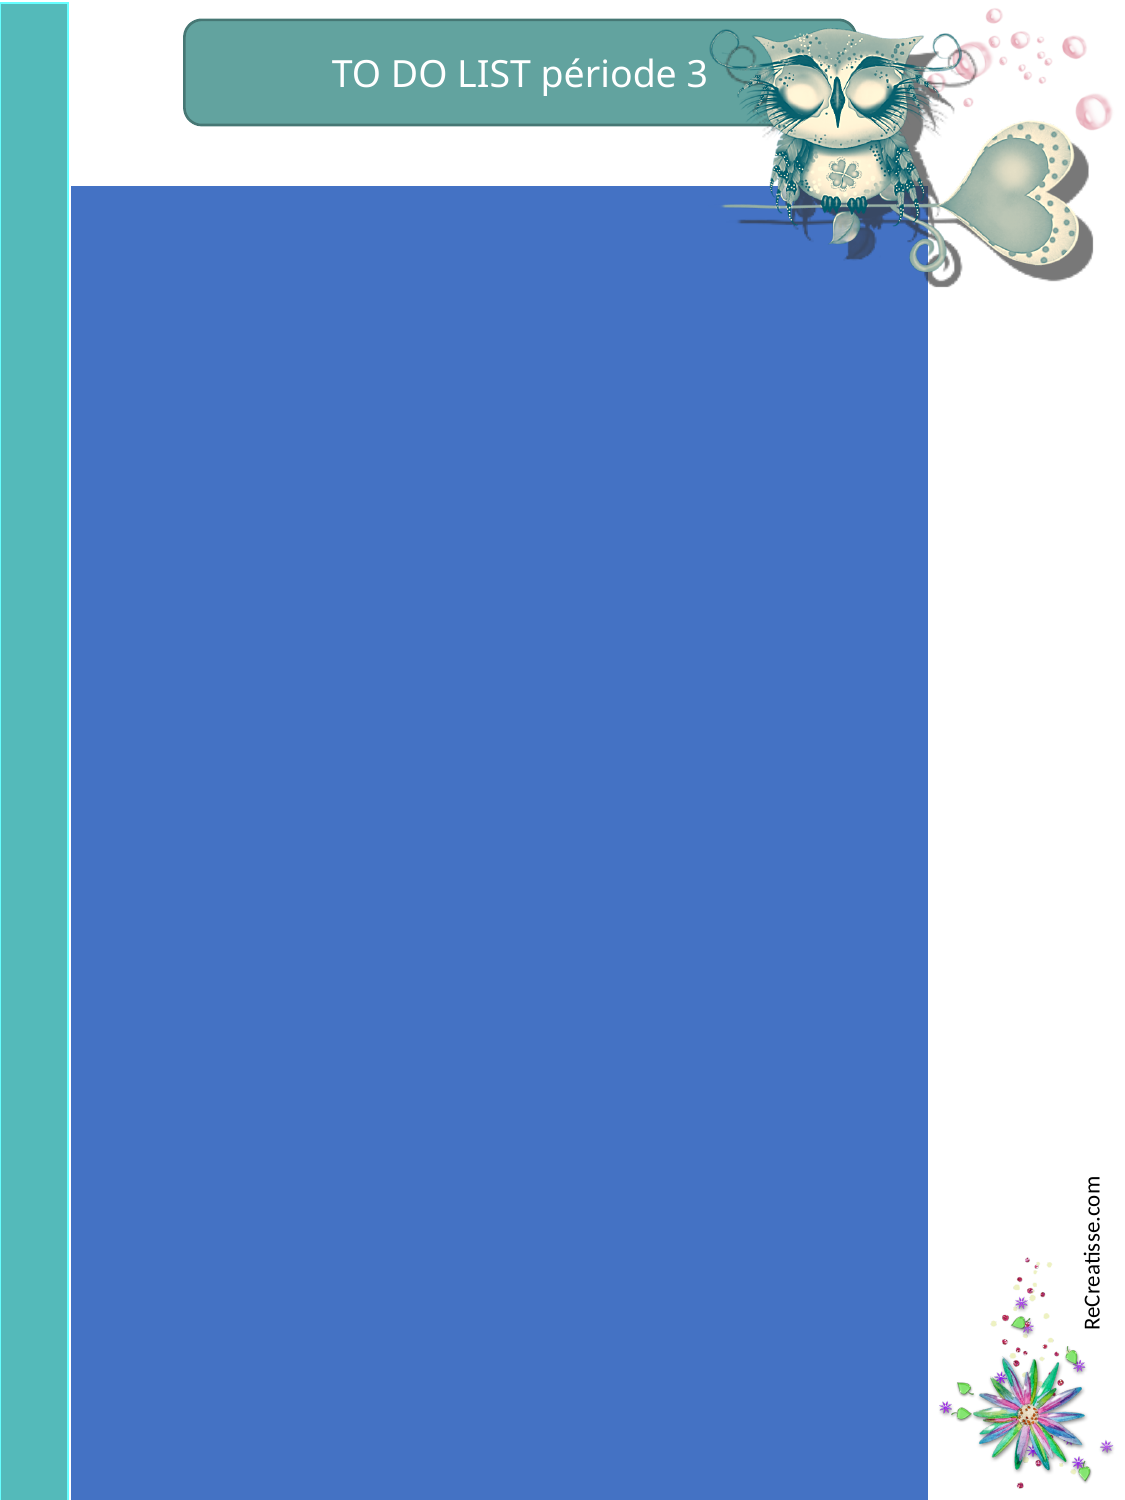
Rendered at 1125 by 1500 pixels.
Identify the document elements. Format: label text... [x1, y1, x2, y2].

text_box ReCreatisse.com [1069, 1161, 1112, 1345]
picture [706, 0, 1125, 272]
table_cell [71, 1008, 928, 1090]
table_cell [71, 1172, 928, 1254]
table_cell [71, 925, 928, 1008]
table_cell [71, 1336, 928, 1418]
table_cell [71, 761, 928, 843]
table_cell [71, 1090, 928, 1172]
table_header [71, 186, 706, 268]
text_box [0, 3, 68, 1500]
picture [937, 1257, 1116, 1489]
table_cell [71, 433, 928, 515]
table_cell [71, 597, 928, 679]
text_box TO DO LIST période 3 [184, 19, 854, 126]
table_cell [71, 350, 928, 433]
table_cell [71, 1418, 928, 1500]
table_cell [71, 679, 928, 761]
table_cell [71, 268, 928, 350]
table_cell [71, 1254, 928, 1336]
table_cell [71, 843, 928, 925]
table_cell [71, 515, 928, 597]
